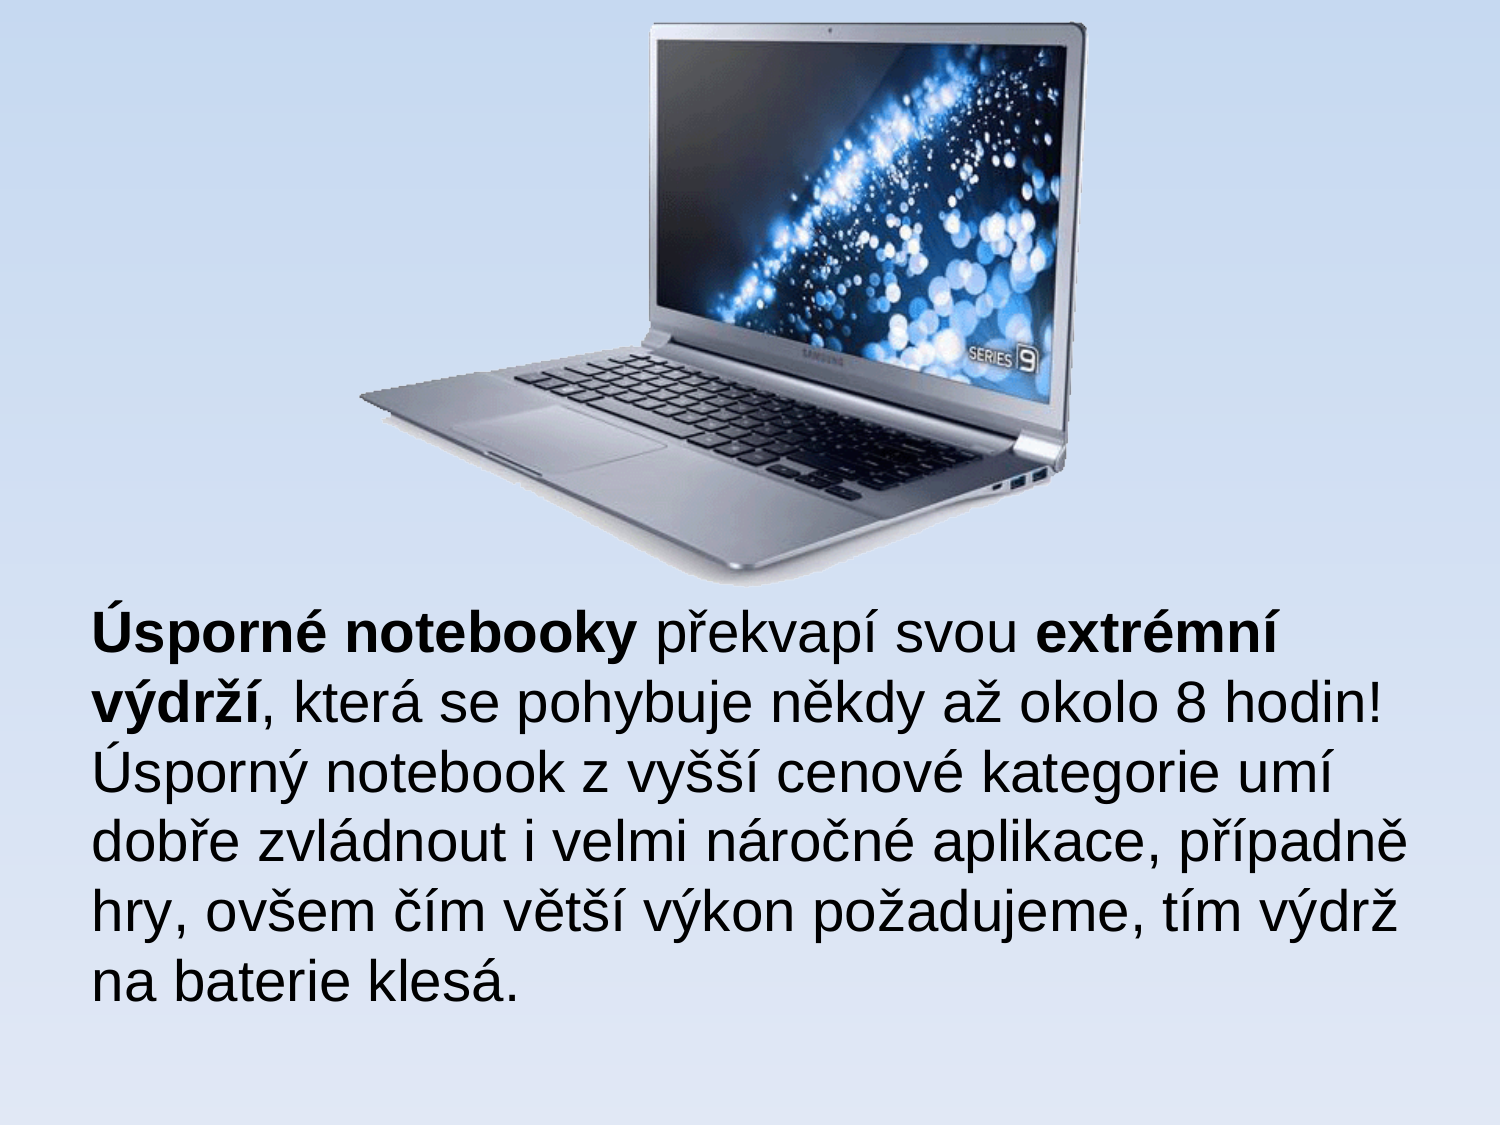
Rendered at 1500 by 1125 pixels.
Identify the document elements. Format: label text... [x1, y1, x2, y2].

picture [336, 0, 1106, 599]
list Úsporné notebooky překvapí svou extrémní výdrží, která se pohybuje někdy až okolo 8 hodin! Úsporný notebook z vyšší cenové kategorie umí dobře zvládnout i velmi náročné aplikace, případně hry, ovšem čím větší výkon požadujeme, tím výdrž na baterie klesá. [76, 586, 1427, 1107]
